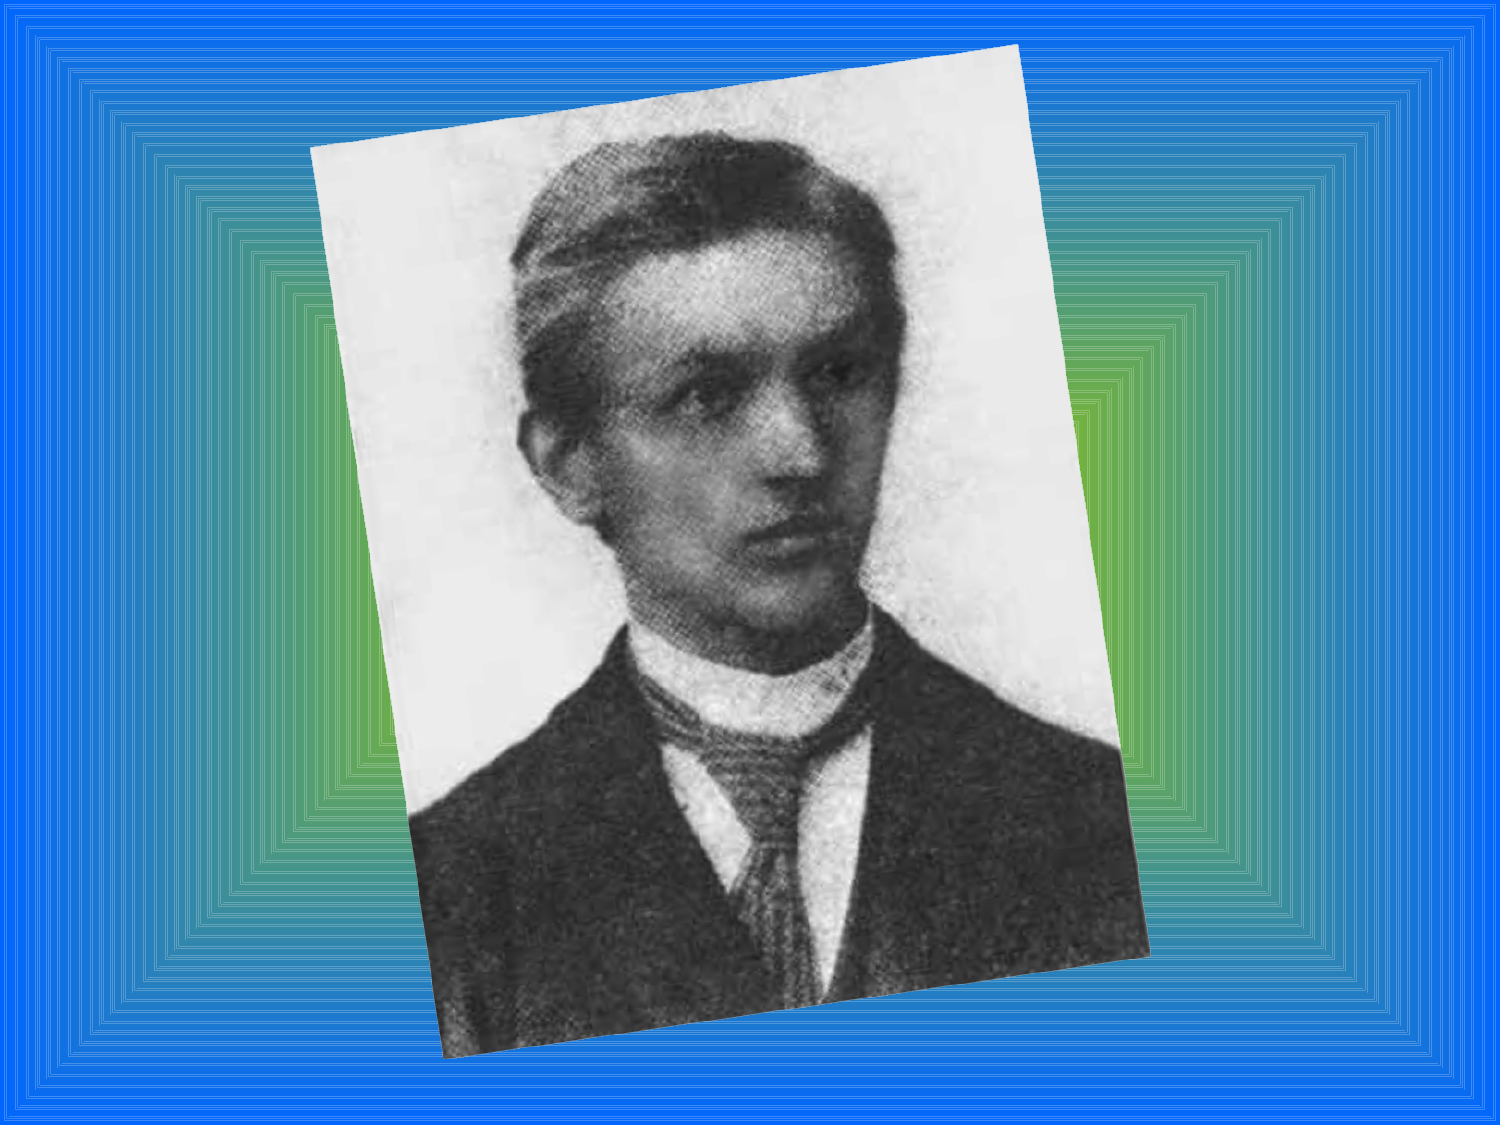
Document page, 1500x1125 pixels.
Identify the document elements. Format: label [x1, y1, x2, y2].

picture [309, 43, 1151, 1059]
